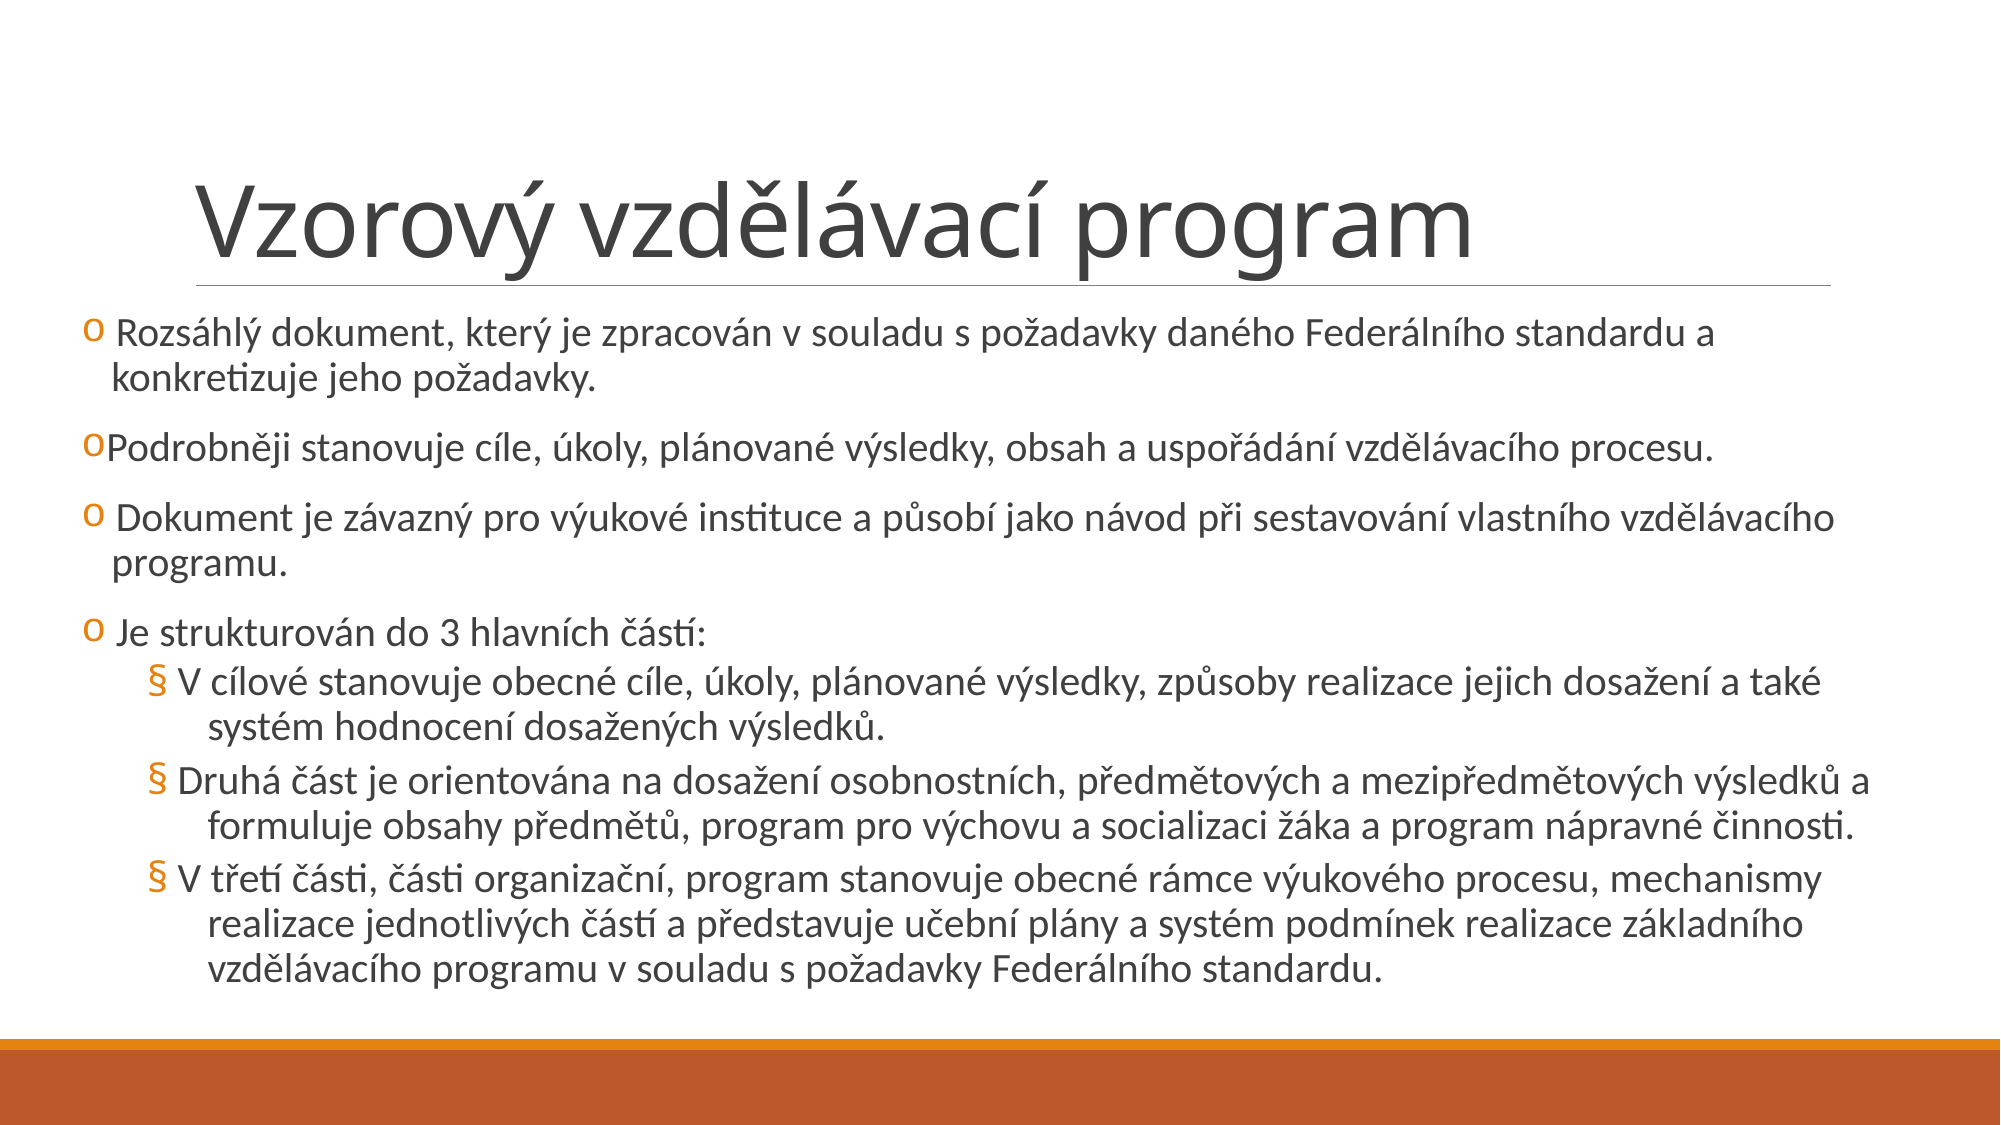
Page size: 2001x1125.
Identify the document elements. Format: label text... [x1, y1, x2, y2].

title Vzorový vzdělávací program [180, 47, 1831, 286]
list Rozsáhlý dokument, který je zpracován v souladu s požadavky daného Federálního standardu a konkretizuje jeho požadavky. Podrobněji stanovuje cíle, úkoly, plánované výsledky, obsah a uspořádání vzdělávacího procesu. Dokument je závazný pro výukové instituce a působí jako návod při sestavování vlastního vzdělávacího programu. Je strukturován do 3 hlavních částí: V cílové stanovuje obecné cíle, úkoly, plánované výsledky, způsoby realizace jejich dosažení a také systém hodnocení dosažených výsledků. Druhá část je orientována na dosažení osobnostních, předmětových a mezipředmětových výsledků a formuluje obsahy předmětů, program pro výchovu a socializaci žáka a program nápravné činnosti. V třetí části, části organizační, program stanovuje obecné rámce výukového procesu, mechanismy realizace jednotlivých částí a představuje učební plány a systém podmínek realizace základního vzdělávacího programu v souladu s požadavky Federálního standardu. [81, 302, 1929, 1078]
